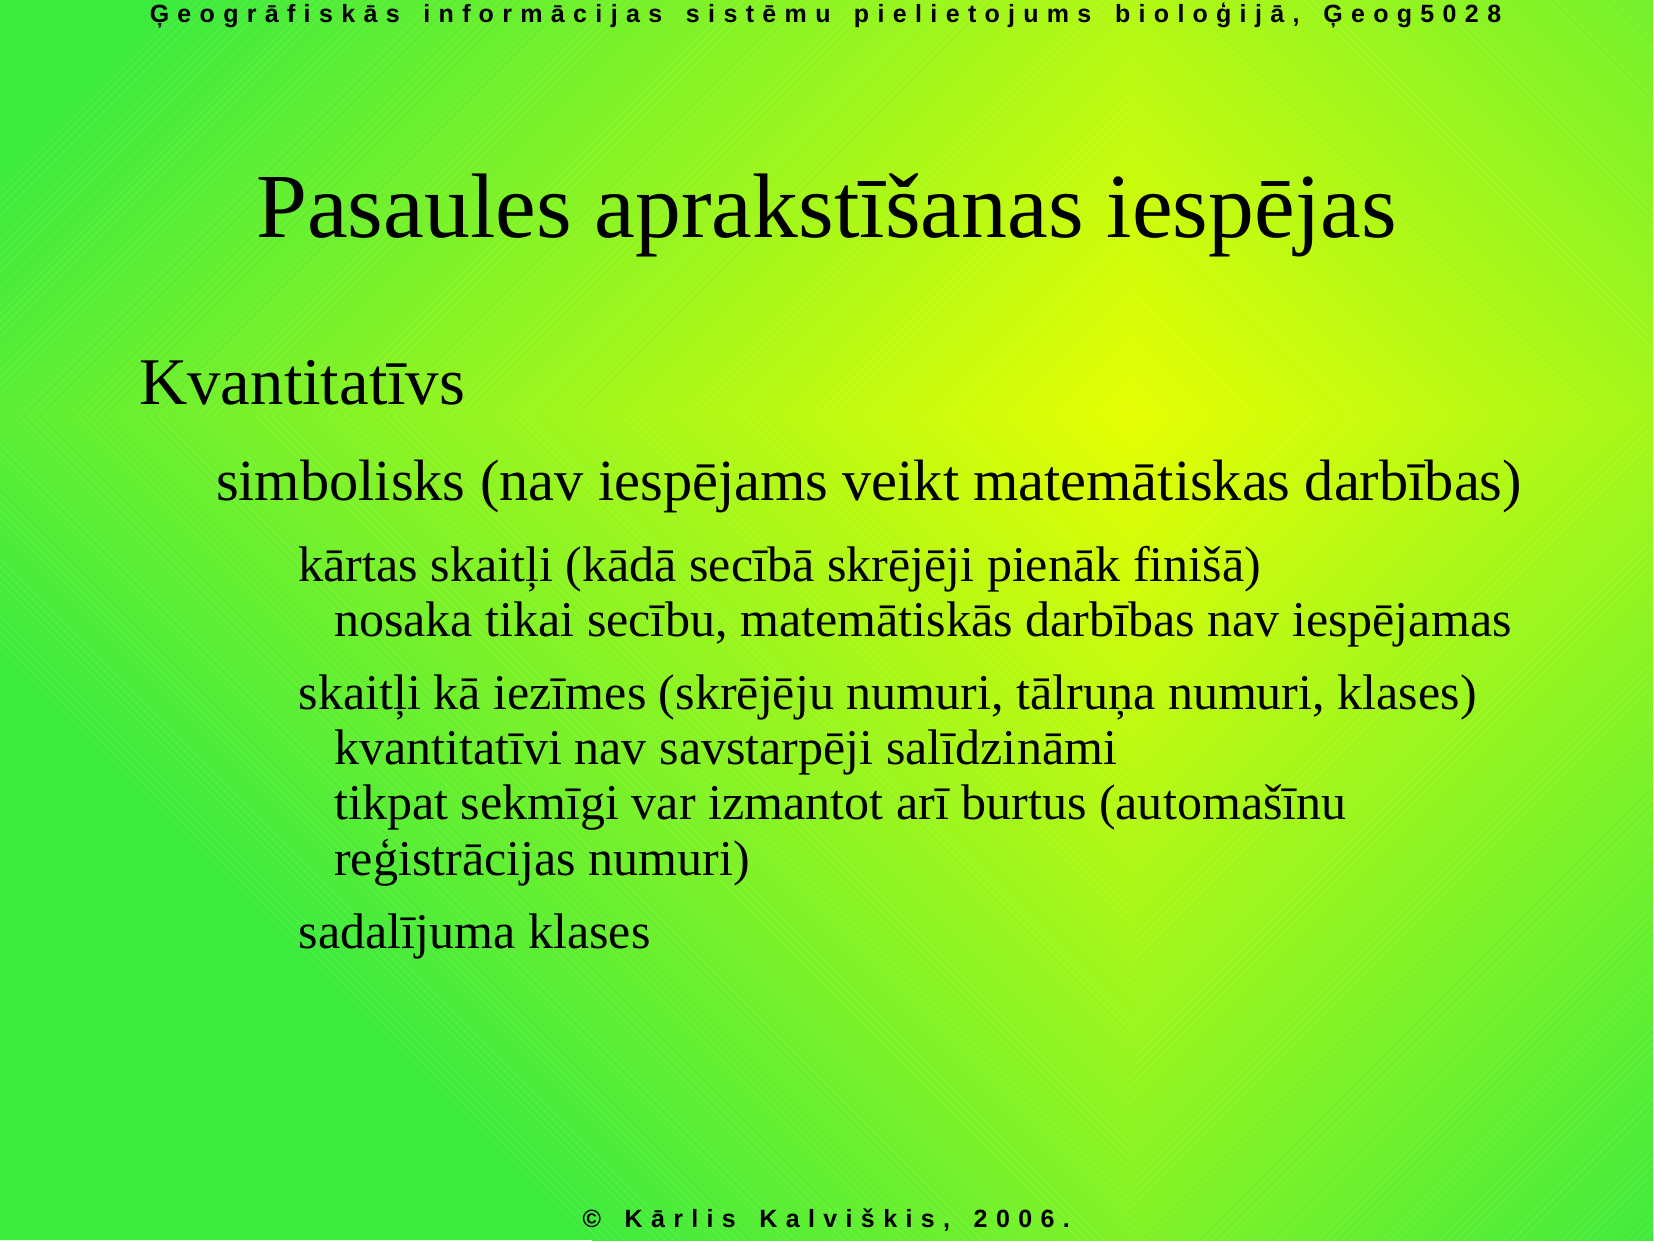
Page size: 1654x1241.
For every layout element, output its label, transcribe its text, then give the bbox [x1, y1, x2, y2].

title Pasaules aprakstīšanas iespējas [121, 102, 1534, 311]
list Kvantitatīvs simbolisks (nav iespējams veikt matemātiskas darbības) kārtas skaitļi (kādā secībā skrējēji pienāk finišā) nosaka tikai secību, matemātiskās darbības nav iespējamas skaitļi kā iezīmes (skrējēju numuri, tālruņa numuri, klases) kvantitatīvi nav savstarpēji salīdzināmi tikpat sekmīgi var izmantot arī burtus (automašīnu reģistrācijas numuri) sadalījuma klases [121, 344, 1534, 1127]
